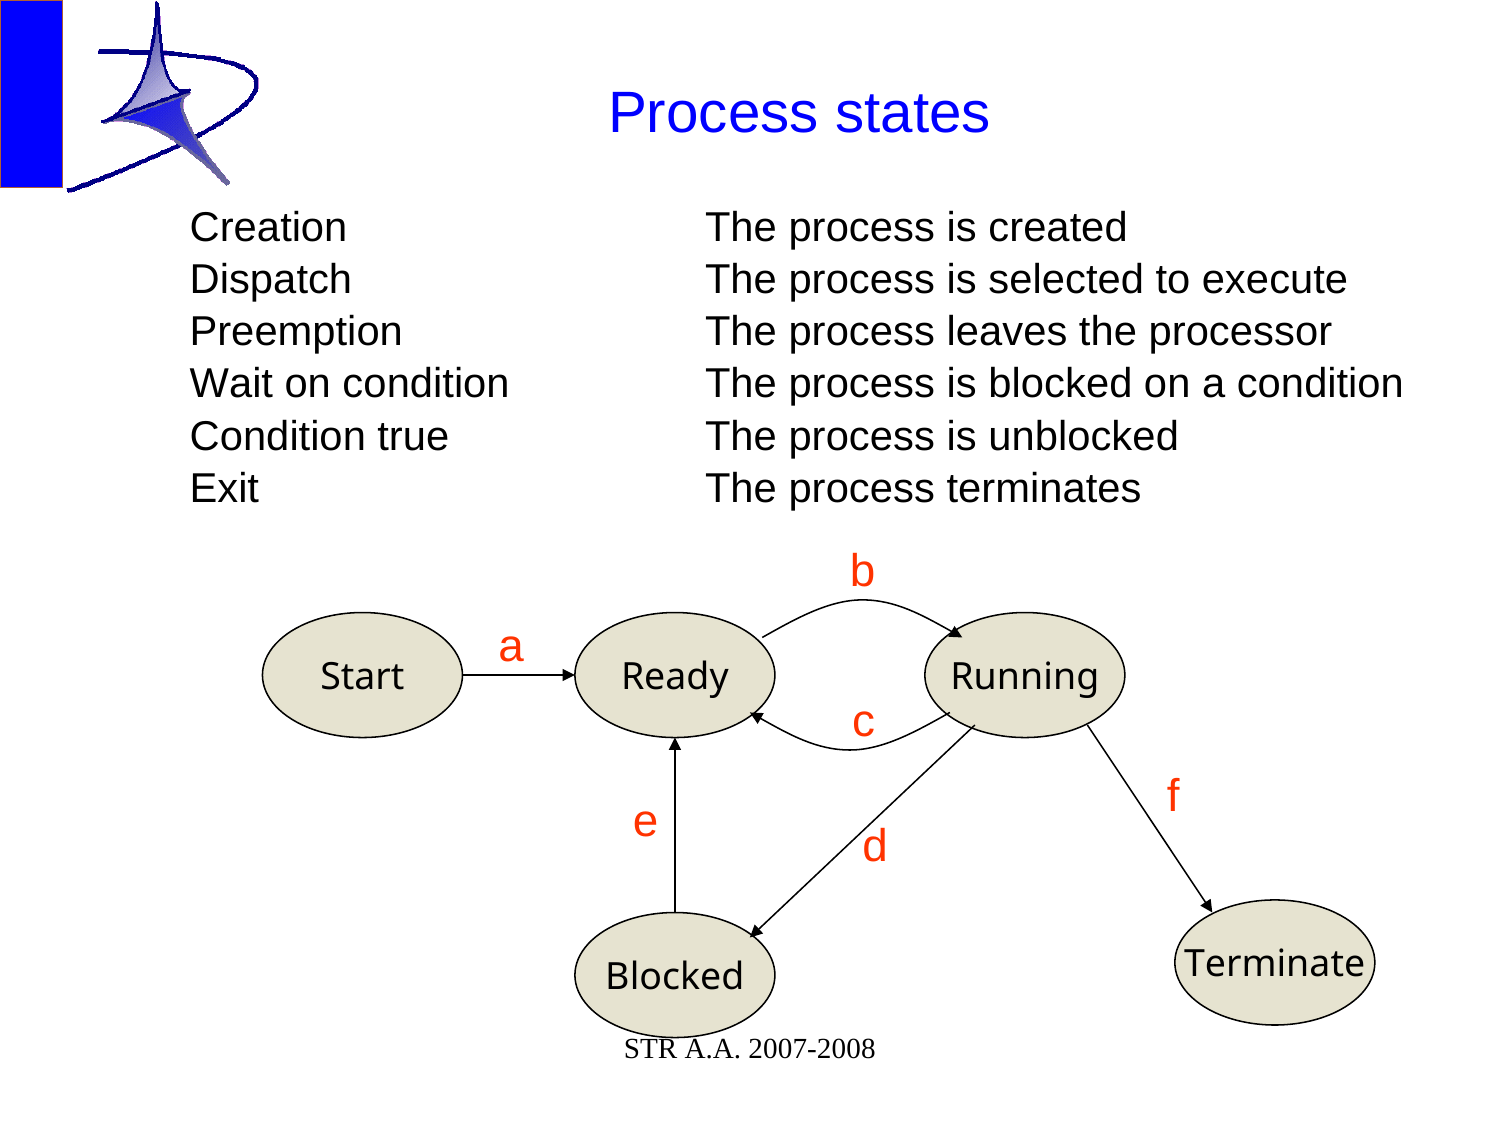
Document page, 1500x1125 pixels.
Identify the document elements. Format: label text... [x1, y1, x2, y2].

text_box Terminate [1174, 899, 1375, 1026]
text_box d [847, 812, 903, 880]
text_box e [618, 787, 674, 855]
picture [62, 0, 263, 197]
text_box a [483, 612, 539, 680]
text_box Blocked [574, 912, 775, 1038]
text_box Start [262, 612, 463, 738]
title Process states [174, 61, 1425, 164]
text_box f [1152, 762, 1195, 830]
list Creation The process is created Dispatch The process is selected to execute Preemption The process leaves the processor Wait on condition The process is blocked on a condition Condition true The process is unblocked Exit The process terminates [174, 200, 1425, 551]
text_box Running [924, 612, 1125, 738]
text_box b [835, 537, 891, 605]
text_box c [837, 687, 890, 755]
text_box Ready [574, 612, 775, 738]
